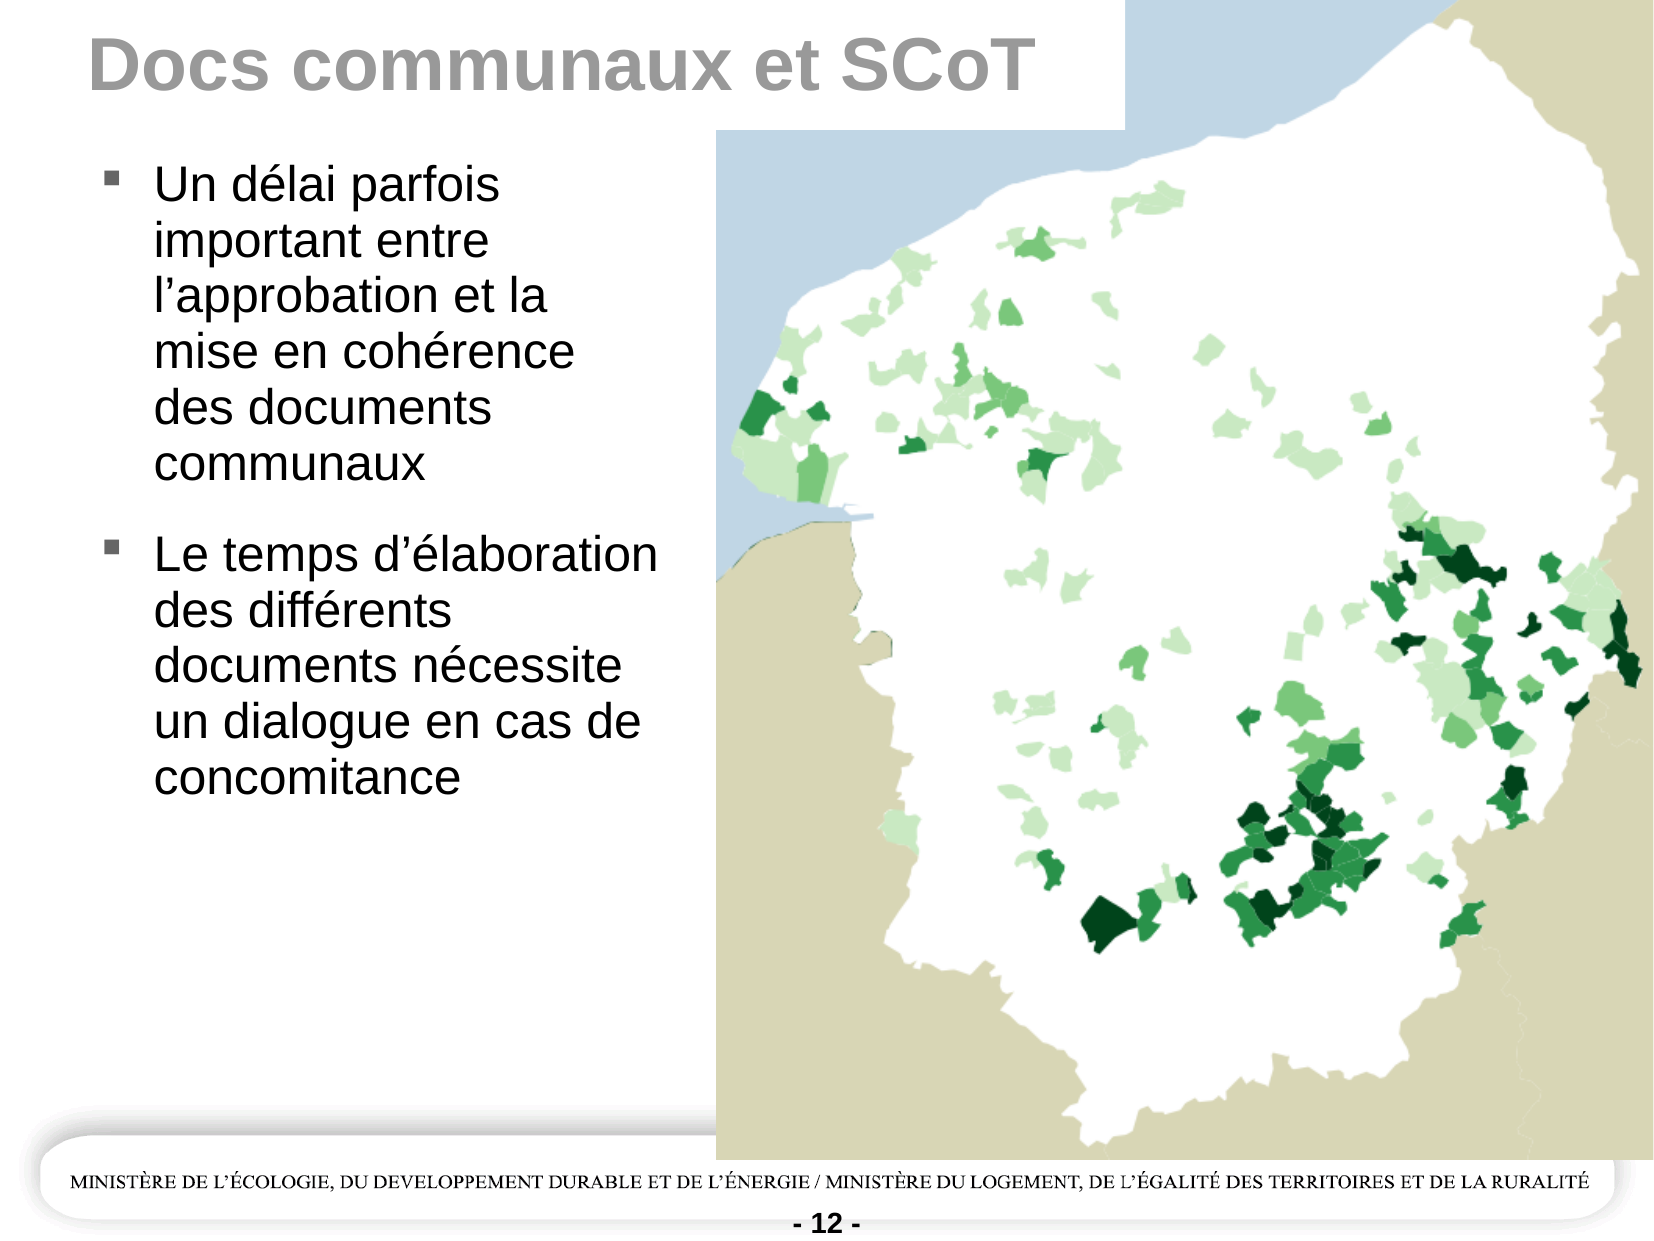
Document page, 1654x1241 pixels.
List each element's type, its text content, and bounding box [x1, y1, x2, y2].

list Un délai parfois important entre l’approbation et la mise en cohérence des documents communaux Le temps d’élaboration des différents documents nécessite un dialogue en cas de concomitance [82, 156, 666, 1116]
picture [0, 0, 1654, 1241]
title Docs communaux et SCoT [0, 0, 1126, 130]
